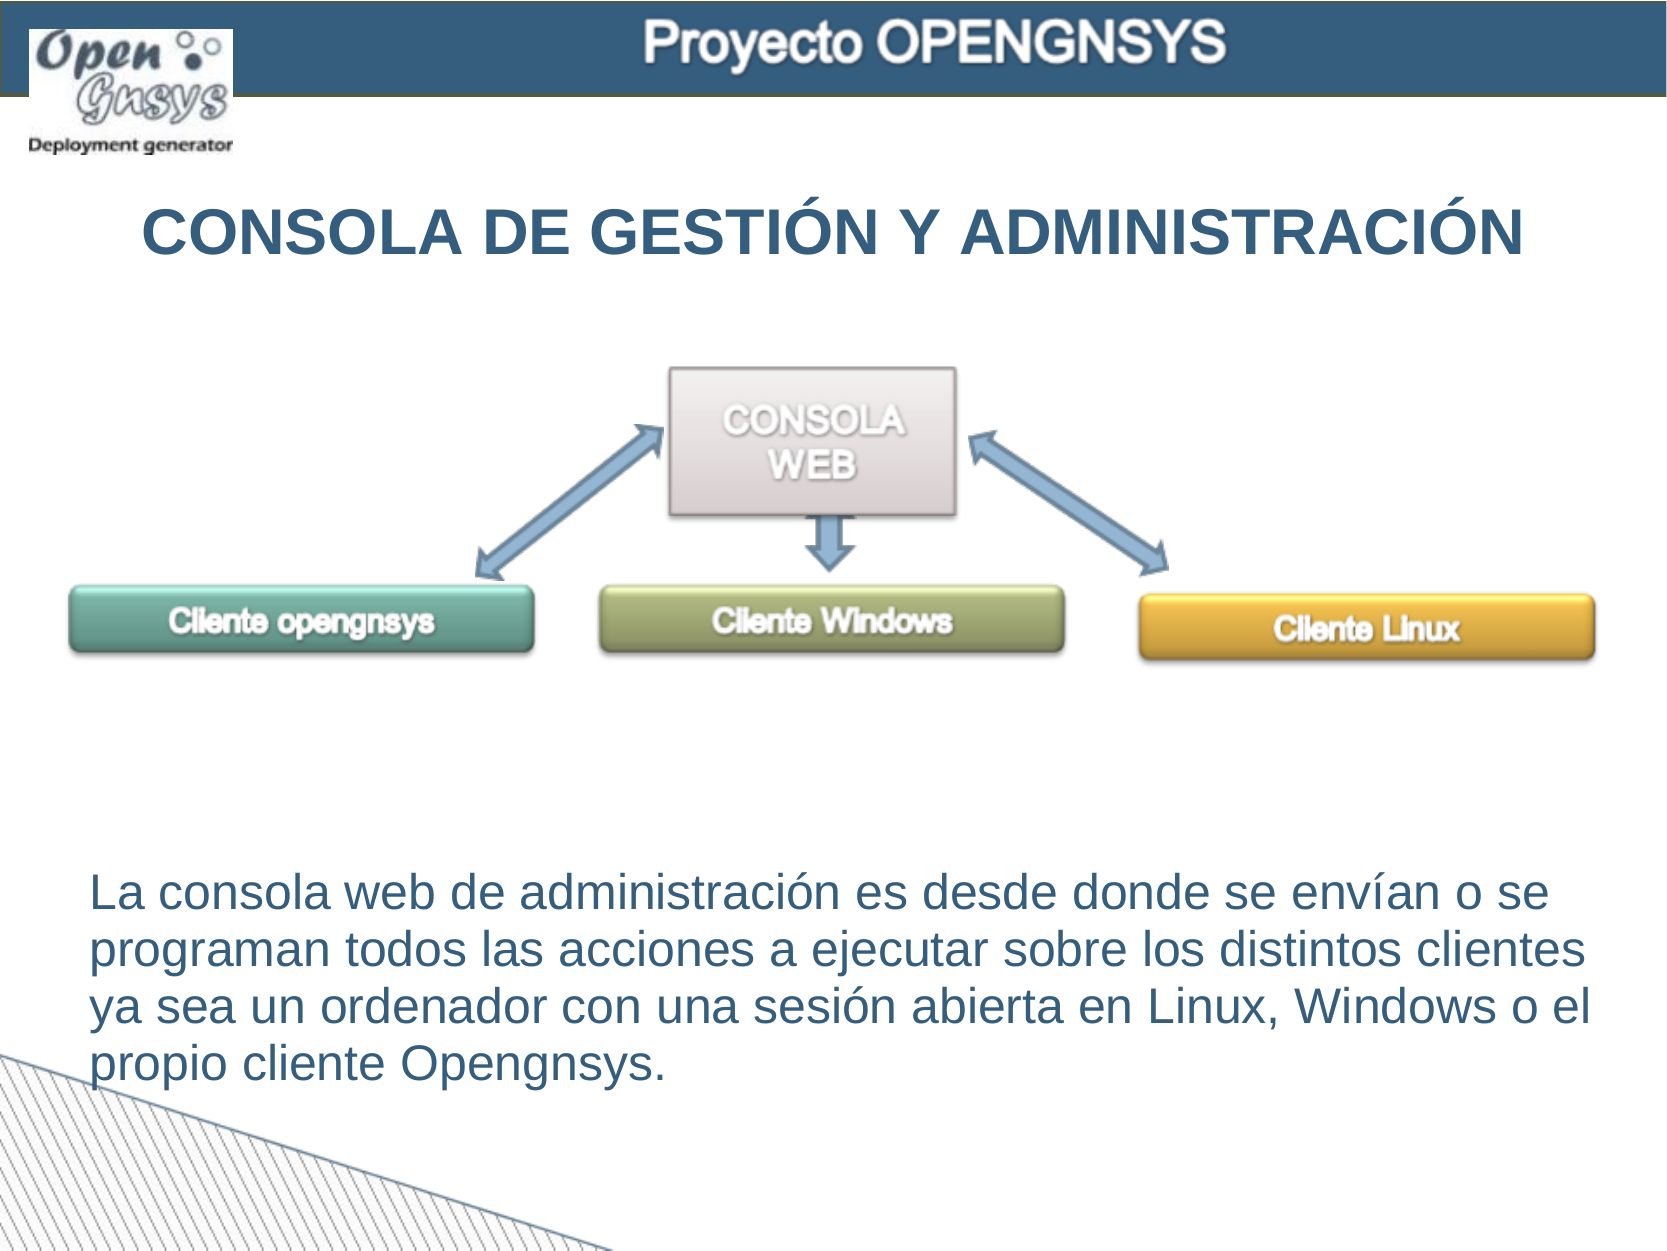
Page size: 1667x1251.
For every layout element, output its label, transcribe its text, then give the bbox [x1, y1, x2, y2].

picture [0, 0, 1667, 1251]
text_box La consola web de administración es desde donde se envían o se programan todos las acciones a ejecutar sobre los distintos clientes ya sea un ordenador con una sesión abierta en Linux, Windows o el propio cliente Opengnsys. [89, 863, 1594, 1092]
text_box CONSOLA DE GESTIÓN Y ADMINISTRACIÓN [7, 195, 1660, 270]
